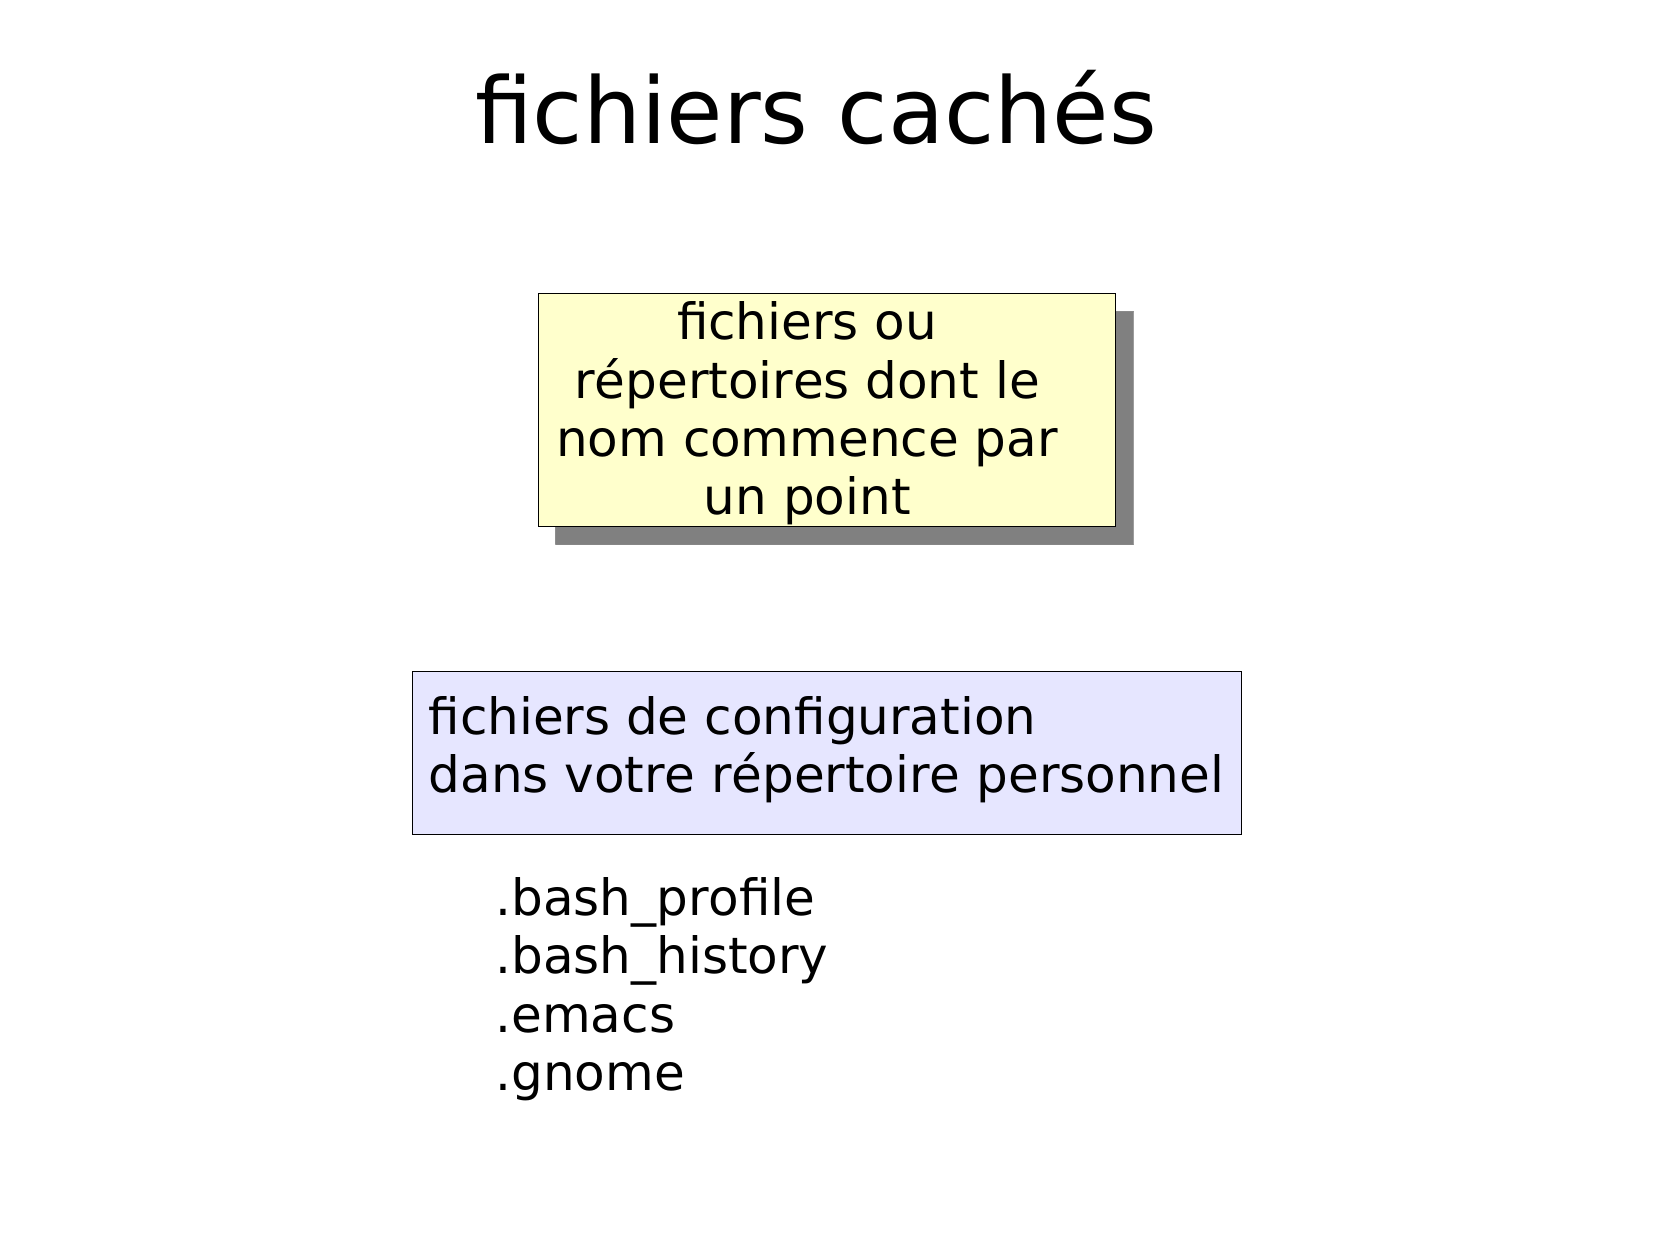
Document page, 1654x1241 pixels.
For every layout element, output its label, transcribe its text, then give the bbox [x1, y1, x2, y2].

title fichiers cachés [126, 40, 1508, 173]
text_box .bash_profile .bash_history .emacs .gnome [495, 869, 829, 1103]
text_box fichiers ou répertoires dont le nom commence par un point [538, 293, 1116, 527]
text_box fichiers de configuration dans votre répertoire personnel [428, 687, 1225, 805]
text_box [412, 671, 1242, 835]
